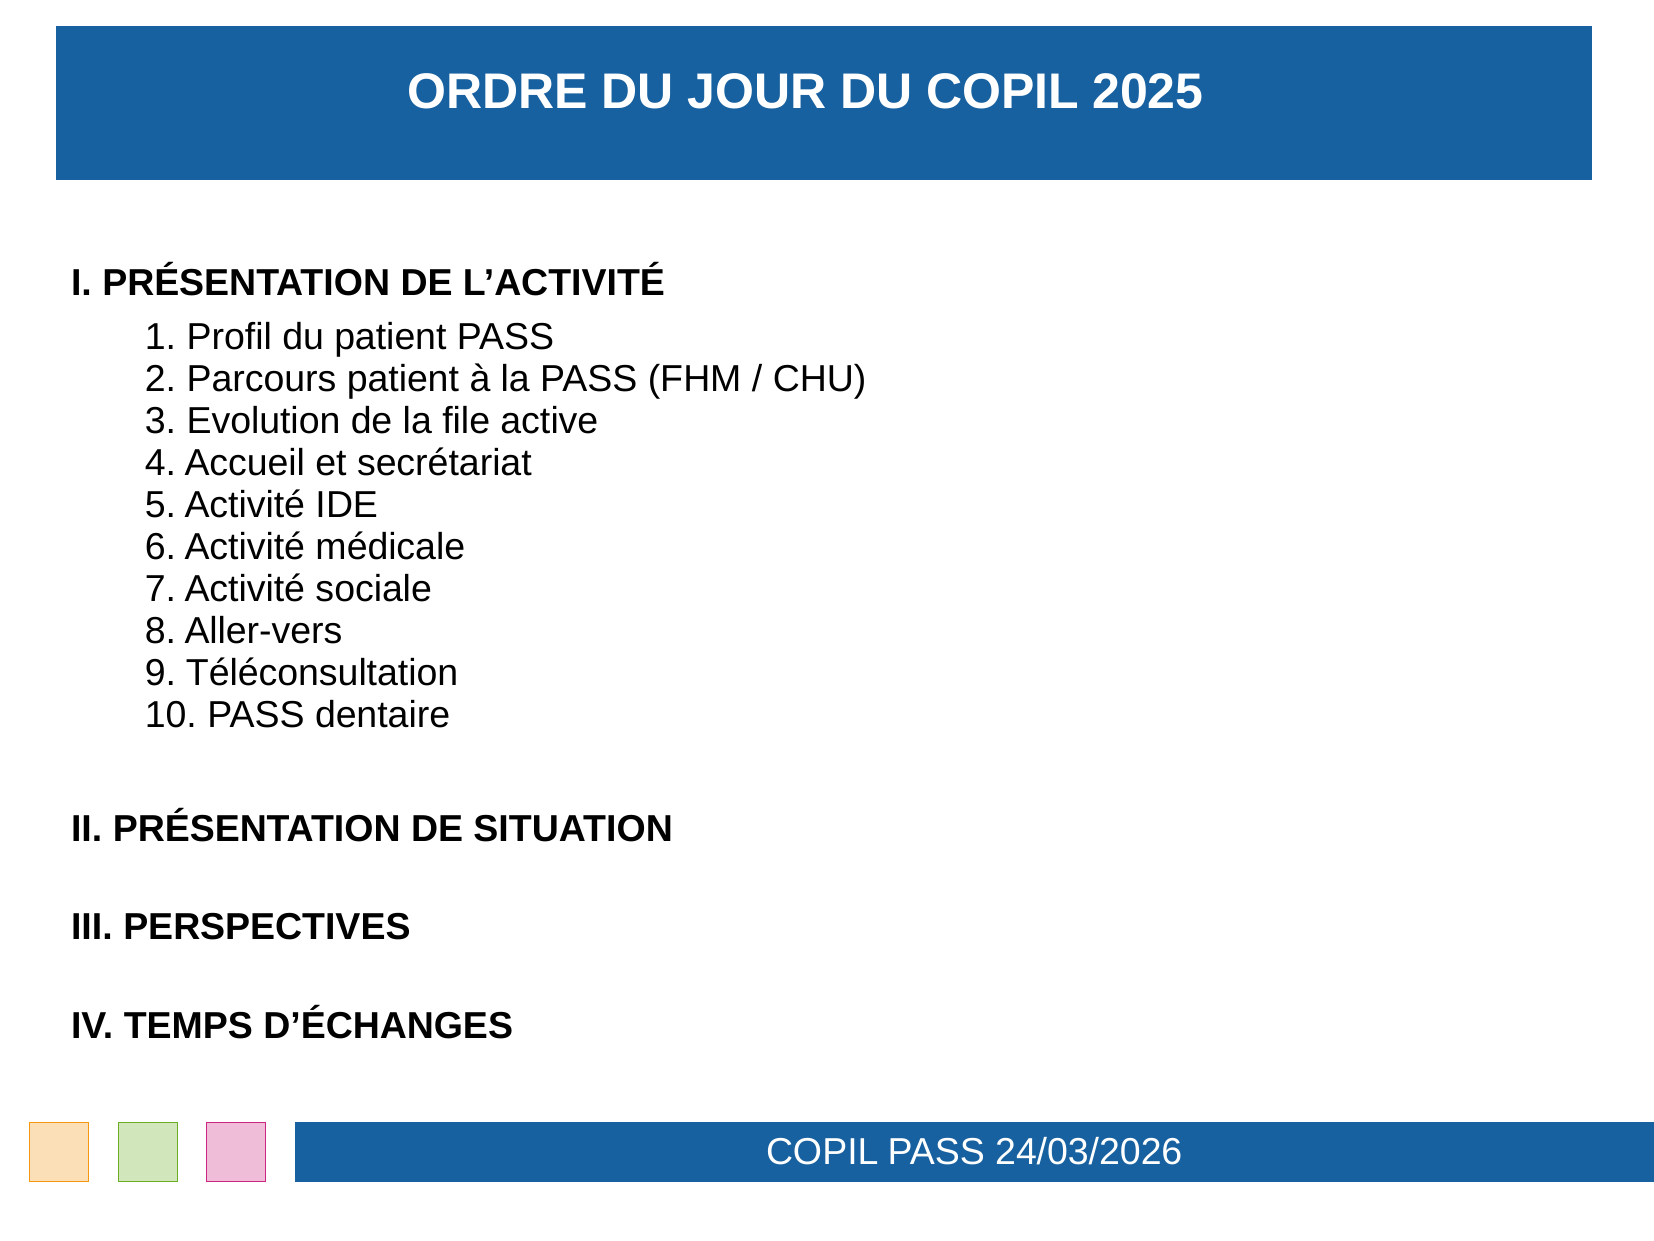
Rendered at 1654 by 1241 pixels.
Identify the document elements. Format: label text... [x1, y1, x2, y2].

text_box [206, 1122, 266, 1182]
text_box COPIL PASS 24/03/2026 [295, 1122, 1654, 1182]
text_box [29, 1122, 89, 1182]
text_box [118, 1122, 178, 1182]
text_box I. PRÉSENTATION DE L’ACTIVITÉ 1. Profil du patient PASS 2. Parcours patient à la PASS (FHM / CHU) 3. Evolution de la file active 4. Accueil et secrétariat 5. Activité IDE 6. Activité médicale 7. Activité sociale 8. Aller-vers 9. Téléconsultation 10. PASS dentaire II. PRÉSENTATION DE SITUATION III. PERSPECTIVES IV. TEMPS D’ÉCHANGES [56, 188, 1611, 1108]
text_box ORDRE DU JOUR DU COPIL 2025 [393, 55, 1338, 138]
text_box [56, 26, 71, 180]
title [71, 2, 1608, 185]
